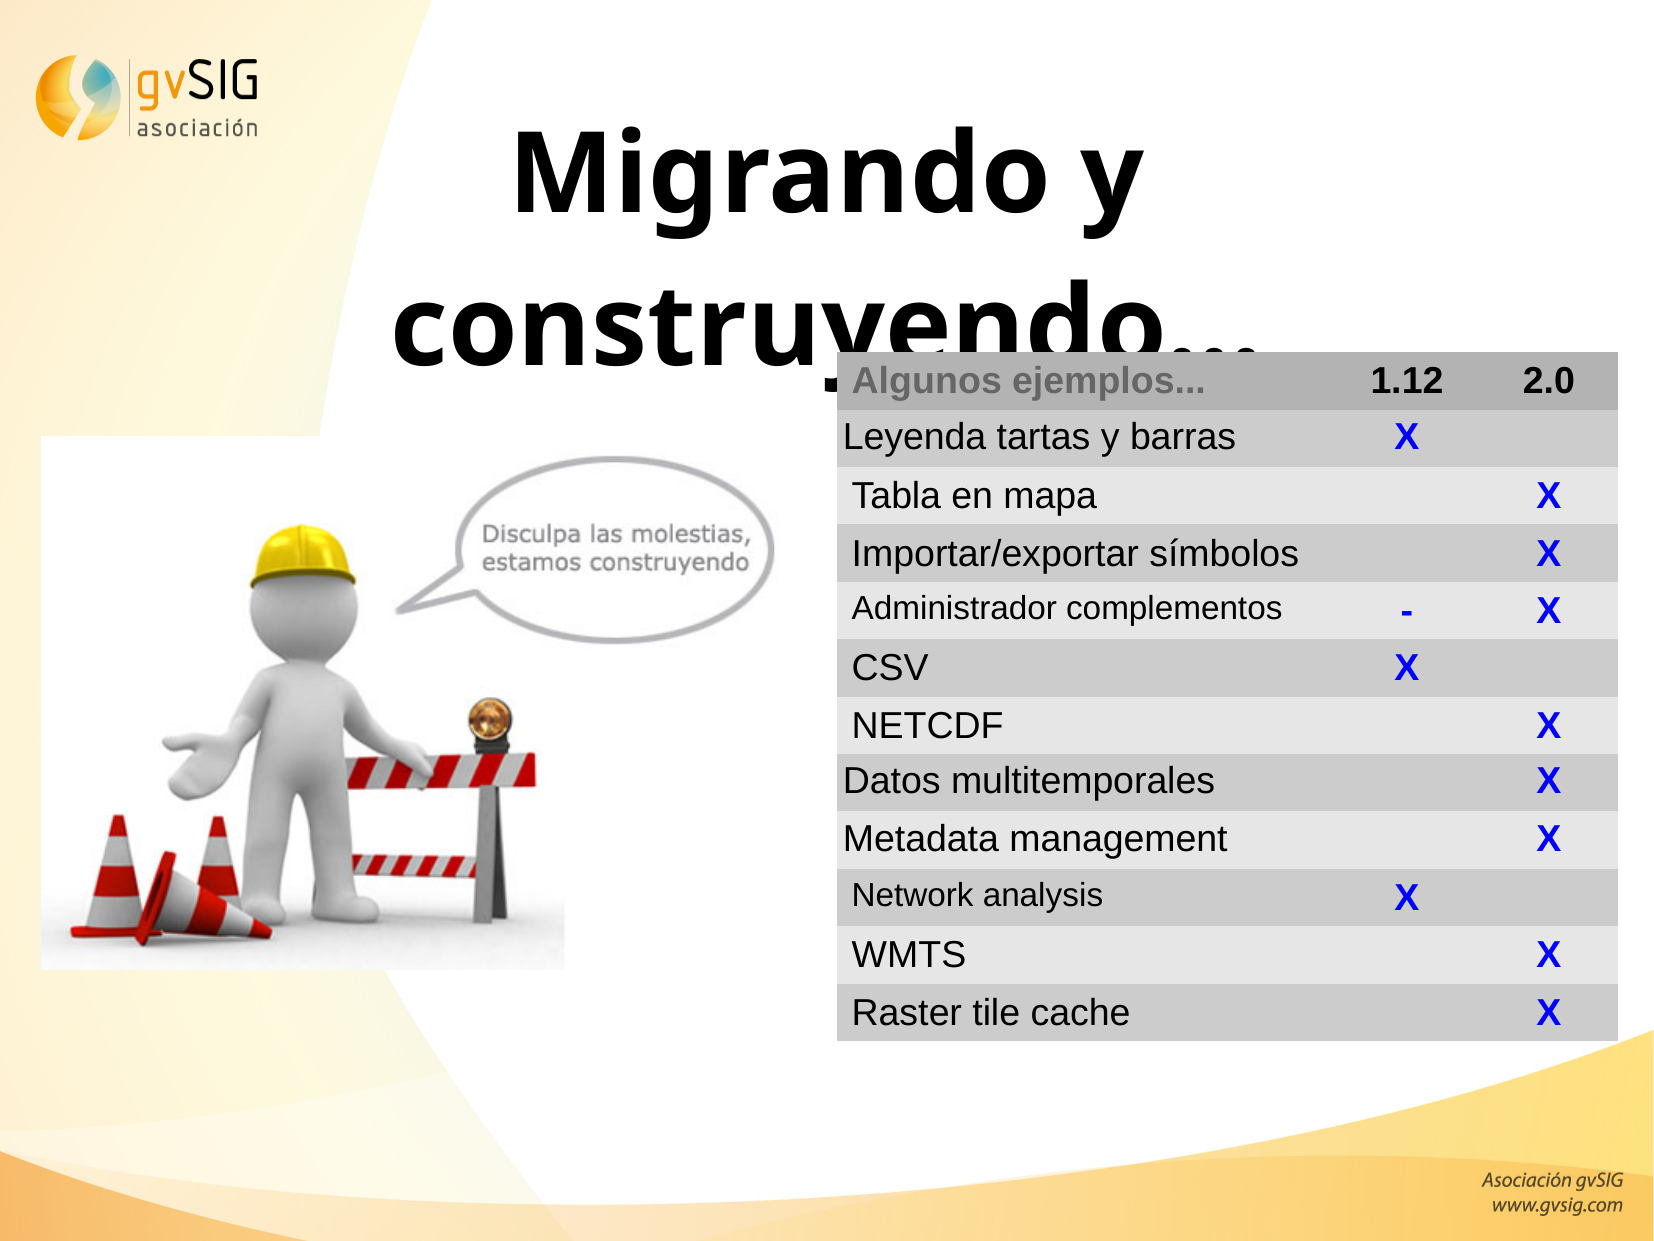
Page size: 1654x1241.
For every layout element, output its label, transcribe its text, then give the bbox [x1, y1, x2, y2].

table_cell X [1479, 524, 1618, 582]
table_cell X [1479, 984, 1618, 1041]
table_cell [1334, 926, 1479, 984]
table_cell Tabla en mapa [837, 467, 1334, 524]
table_cell [1334, 811, 1479, 869]
table_cell [1334, 467, 1479, 524]
table_cell [1334, 524, 1479, 582]
table_cell - [1334, 582, 1479, 639]
table_cell X [1479, 582, 1618, 639]
table_cell Importar/exportar símbolos [837, 524, 1334, 582]
table_cell Network analysis [837, 869, 1334, 926]
table_cell X [1479, 811, 1618, 869]
table_cell Raster tile cache [837, 984, 1334, 1041]
table_cell Datos multitemporales [837, 754, 1334, 811]
table_cell CSV [837, 639, 1334, 697]
table_cell [1479, 639, 1618, 697]
table_cell NETCDF [837, 697, 1334, 754]
table_cell X [1479, 467, 1618, 524]
table_cell X [1479, 697, 1618, 754]
table_cell [1479, 869, 1618, 926]
table_cell Metadata management [837, 811, 1334, 869]
table_cell X [1479, 926, 1618, 984]
table_cell X [1334, 639, 1479, 697]
table_header 1.12 [1334, 352, 1479, 410]
table_cell X [1479, 754, 1618, 811]
table_cell X [1334, 410, 1479, 467]
table_header Algunos ejemplos... [837, 352, 1334, 410]
table_cell [1334, 754, 1479, 811]
table_cell Leyenda tartas y barras [837, 410, 1334, 467]
table_header 2.0 [1479, 352, 1618, 410]
table_cell WMTS [837, 926, 1334, 984]
picture [0, 0, 1654, 1241]
table_cell [1479, 410, 1618, 467]
table_cell [1334, 984, 1479, 1041]
table_cell [1334, 697, 1479, 754]
title Migrando y construyendo... [58, 141, 1595, 349]
table_cell X [1334, 869, 1479, 926]
table_cell Administrador complementos [837, 582, 1334, 639]
